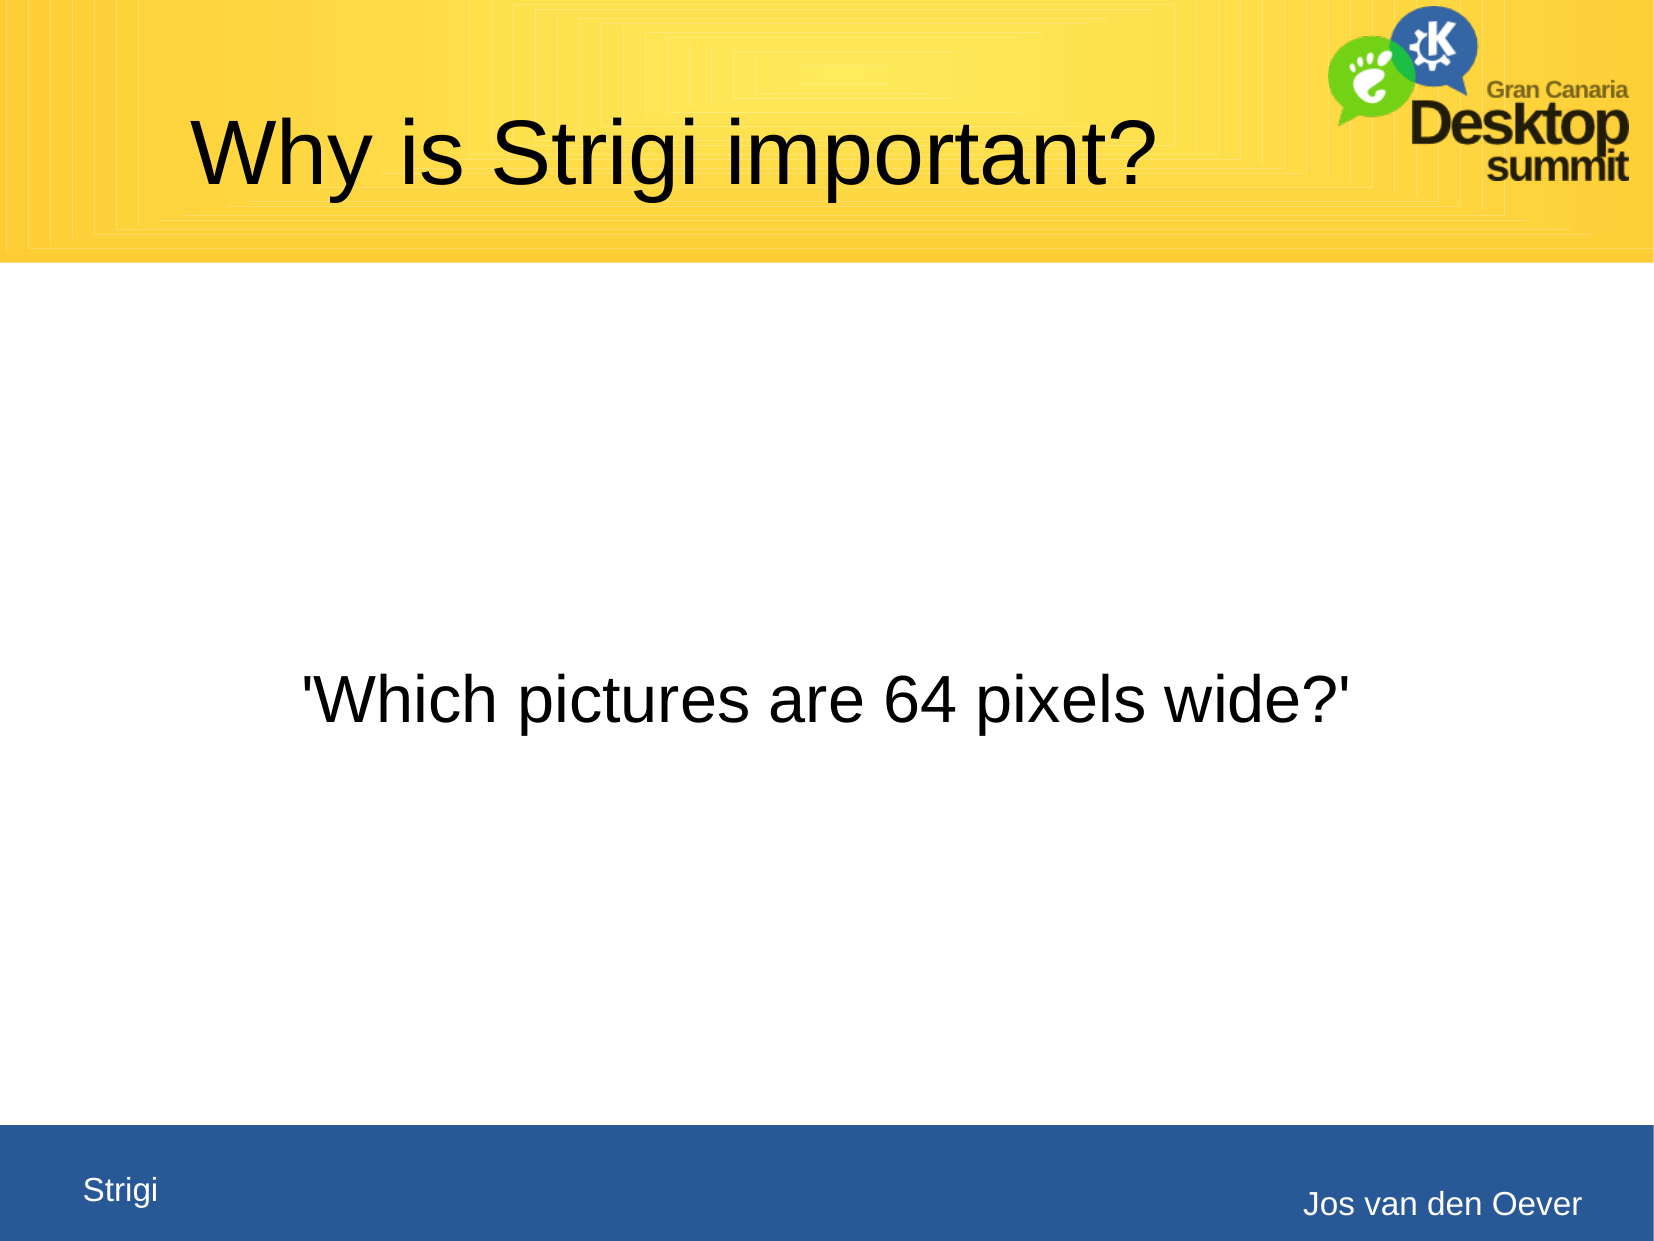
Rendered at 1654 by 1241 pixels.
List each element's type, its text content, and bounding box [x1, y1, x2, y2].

title Why is Strigi important? [37, 56, 1313, 250]
subtitle 'Which pictures are 64 pixels wide?' [82, 297, 1571, 1102]
picture [1328, 6, 1629, 181]
